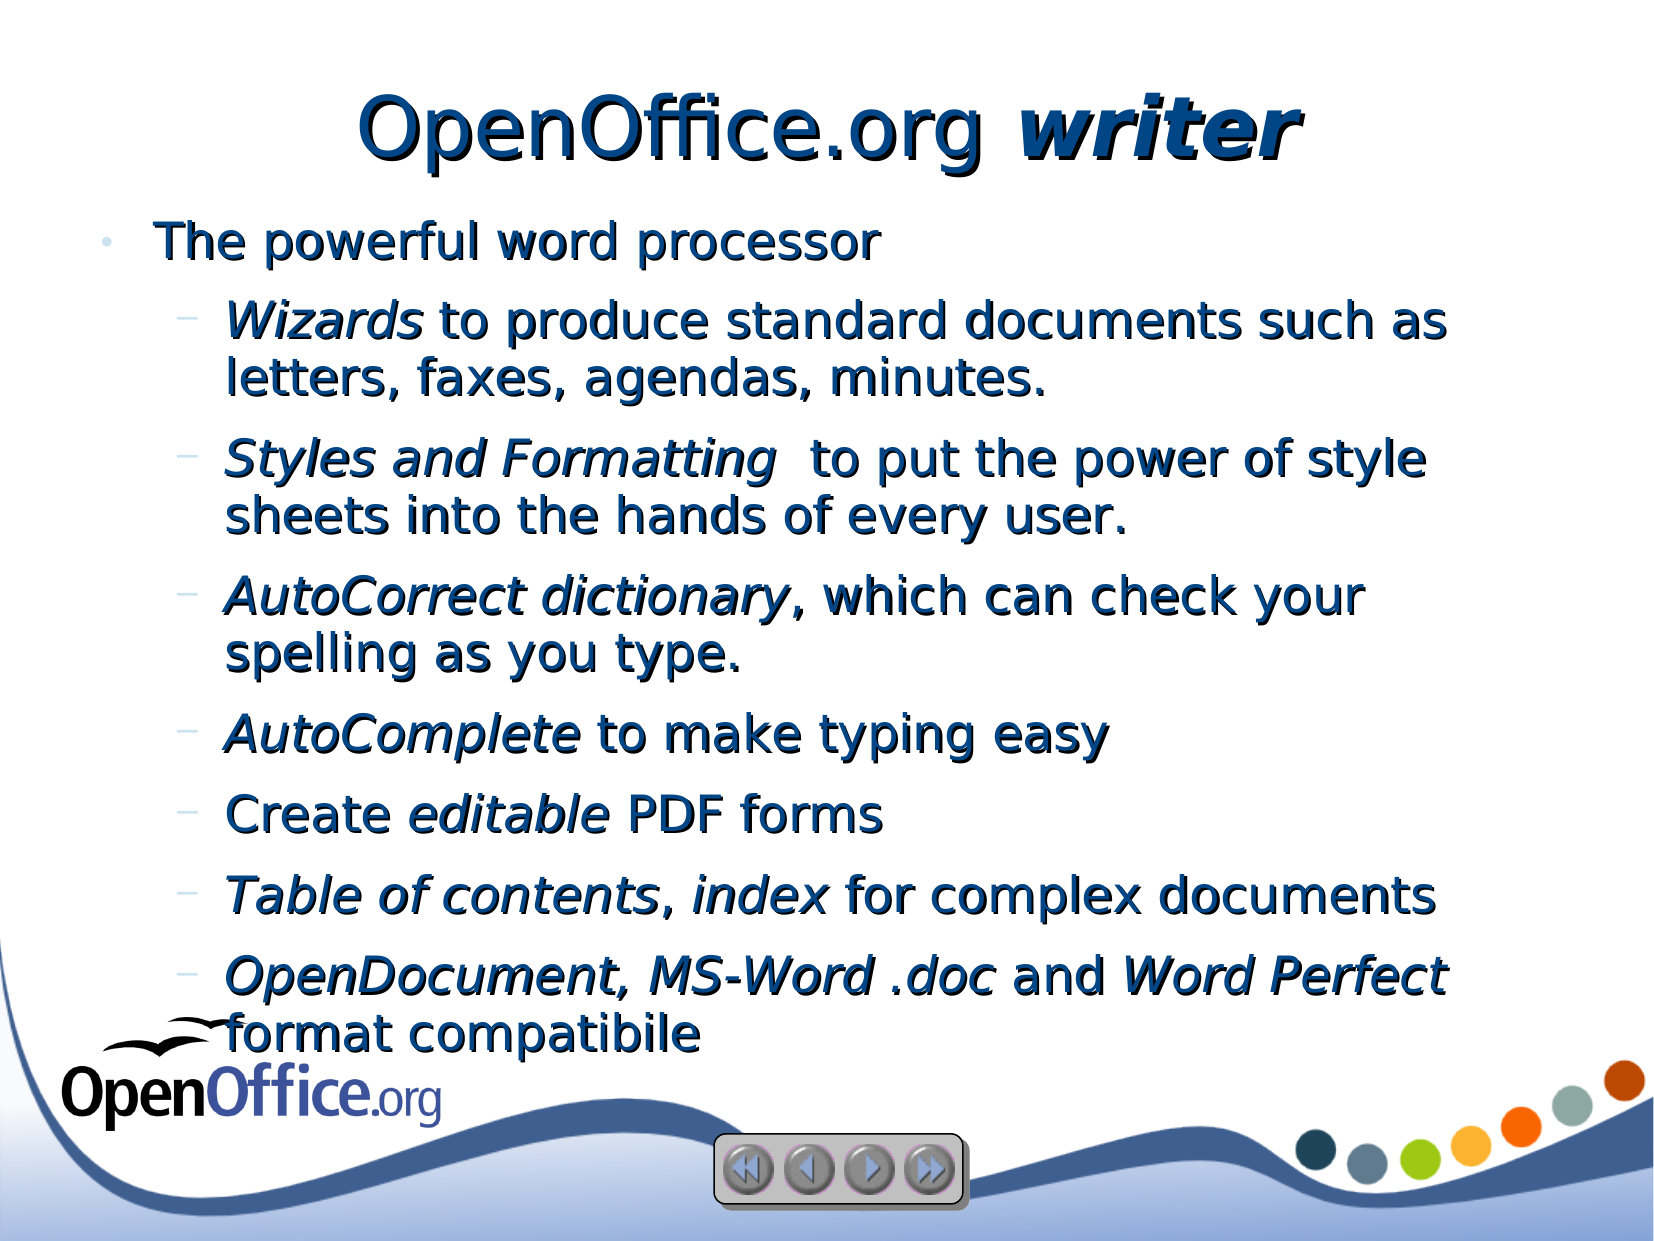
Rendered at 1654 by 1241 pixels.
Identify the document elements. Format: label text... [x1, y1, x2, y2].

picture [0, 938, 1654, 1241]
list The powerful word processor Wizards to produce standard documents such as letters, faxes, agendas, minutes. Styles and Formatting to put the power of style sheets into the hands of every user. AutoCorrect dictionary, which can check your spelling as you type. AutoComplete to make typing easy Create editable PDF forms Table of contents, index for complex documents OpenDocument, MS-Word .doc and Word Perfect format compatibile [82, 212, 1571, 1076]
text_box [714, 1133, 963, 1204]
title OpenOffice.org writer [82, 49, 1571, 208]
